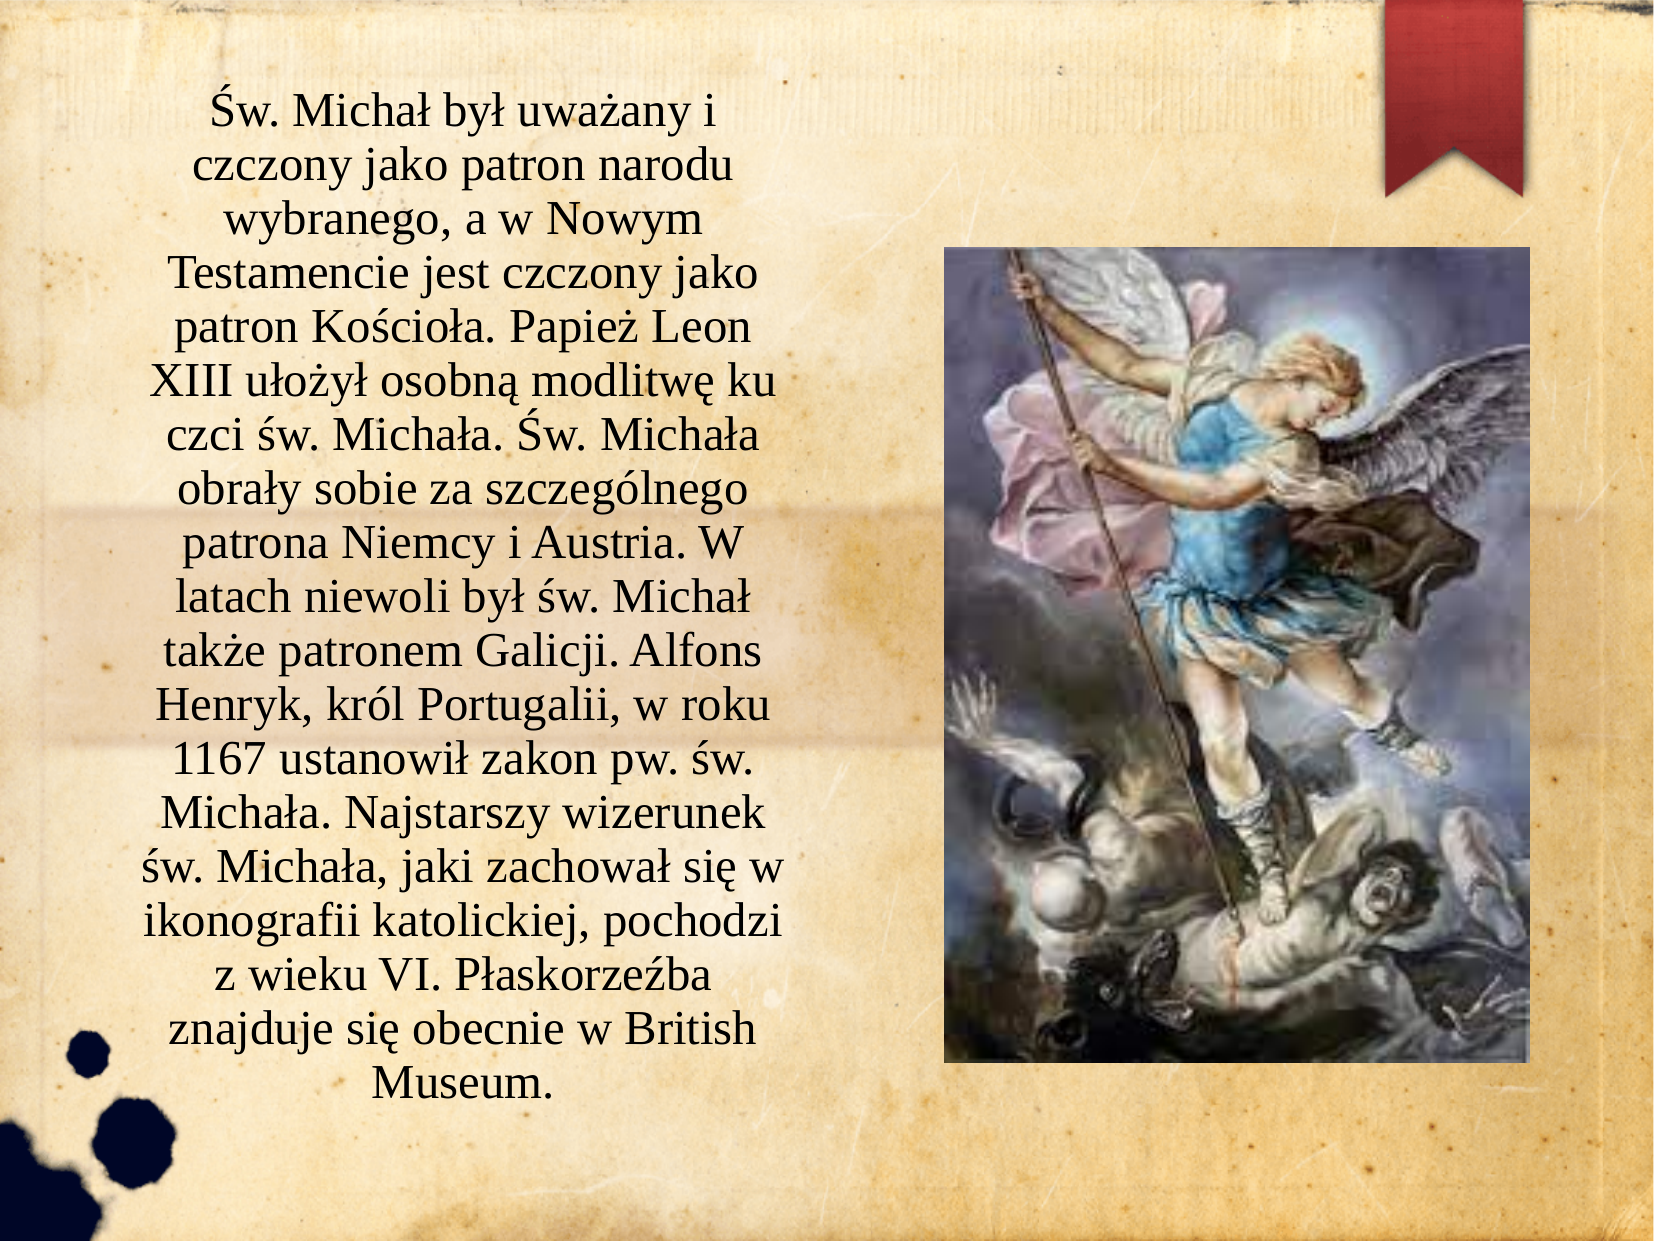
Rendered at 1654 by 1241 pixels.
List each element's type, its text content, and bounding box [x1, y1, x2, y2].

picture [0, 0, 1654, 1241]
list Św. Michał był uważany i czczony jako patron narodu wybranego, a w Nowym Testamencie jest czczony jako patron Kościoła. Papież Leon XIII ułożył osobną modlitwę ku czci św. Michała. Św. Michała obrały sobie za szczególnego patrona Niemcy i Austria. W latach niewoli był św. Michał także patronem Galicji. Alfons Henryk, król Portugalii, w roku 1167 ustanowił zakon pw. św. Michała. Najstarszy wizerunek św. Michała, jaki zachował się w ikonografii katolickiej, pochodzi z wieku VI. Płaskorzeźba znajduje się obecnie w British Museum. [82, 82, 793, 1111]
